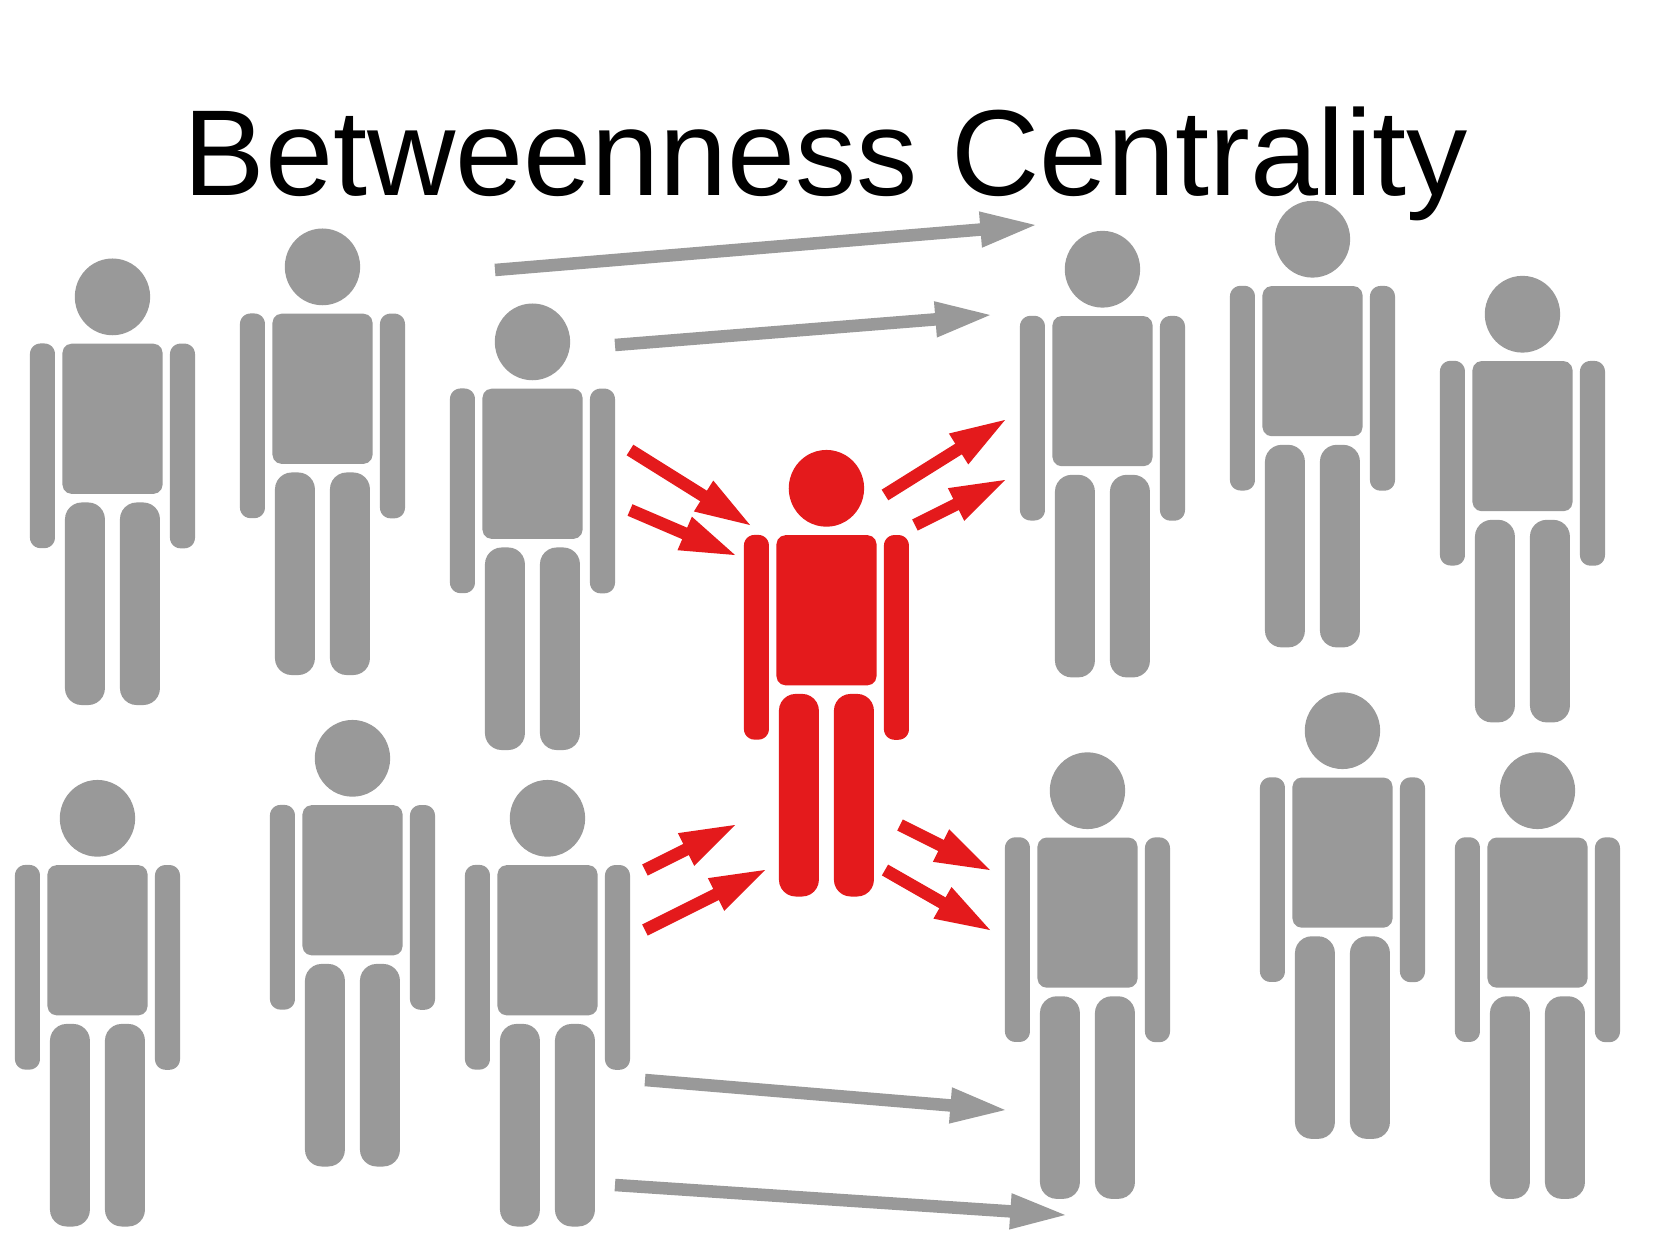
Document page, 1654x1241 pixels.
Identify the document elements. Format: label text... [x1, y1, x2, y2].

text_box [1049, 752, 1126, 830]
text_box [499, 1023, 540, 1227]
text_box [484, 547, 525, 751]
text_box [1474, 519, 1515, 723]
text_box [1019, 315, 1045, 521]
text_box [284, 228, 361, 306]
text_box [119, 502, 160, 706]
text_box [778, 693, 819, 897]
text_box [302, 805, 403, 956]
text_box [314, 719, 391, 797]
text_box [497, 865, 598, 1016]
text_box [104, 1023, 145, 1227]
text_box [1109, 474, 1150, 678]
text_box [1369, 285, 1396, 491]
text_box [239, 313, 265, 519]
text_box [1294, 936, 1335, 1139]
text_box [539, 547, 580, 751]
text_box [743, 534, 769, 740]
text_box [74, 258, 151, 336]
text_box [1264, 444, 1305, 648]
text_box [49, 1023, 90, 1227]
text_box [1004, 837, 1030, 1042]
text_box [359, 963, 400, 1167]
text_box [604, 865, 631, 1070]
text_box [1259, 777, 1285, 982]
text_box [304, 963, 345, 1167]
text_box [14, 864, 40, 1070]
text_box [1579, 360, 1606, 566]
text_box [62, 343, 163, 494]
text_box [379, 313, 406, 519]
text_box [1292, 777, 1393, 928]
text_box [1484, 275, 1561, 353]
text_box [1499, 752, 1576, 830]
text_box [509, 779, 586, 857]
text_box [1054, 474, 1095, 678]
text_box [1037, 837, 1138, 988]
text_box [1274, 200, 1351, 278]
text_box [1594, 837, 1621, 1043]
text_box [1439, 360, 1465, 566]
text_box [1319, 444, 1360, 648]
text_box [1064, 230, 1141, 308]
text_box [1472, 361, 1573, 512]
text_box [883, 535, 909, 740]
text_box [589, 388, 616, 594]
text_box [1489, 996, 1530, 1199]
text_box [1487, 837, 1588, 988]
text_box [329, 472, 370, 676]
text_box [1262, 286, 1363, 437]
text_box [1144, 837, 1171, 1043]
text_box [494, 303, 571, 381]
text_box [776, 535, 877, 686]
text_box [482, 388, 583, 539]
text_box [59, 779, 136, 857]
title Betweenness Centrality [82, 49, 1571, 257]
text_box [1229, 285, 1255, 491]
text_box [1349, 936, 1390, 1139]
text_box [788, 449, 865, 527]
text_box [1399, 777, 1426, 983]
text_box [1159, 315, 1186, 521]
text_box [554, 1023, 595, 1227]
text_box [1544, 996, 1585, 1199]
text_box [154, 865, 181, 1070]
text_box [833, 693, 874, 897]
text_box [1039, 996, 1080, 1199]
text_box [1052, 316, 1153, 467]
text_box [449, 388, 475, 594]
text_box [47, 865, 148, 1016]
text_box [272, 313, 373, 464]
text_box [409, 805, 436, 1010]
text_box [1304, 692, 1381, 770]
text_box [269, 804, 295, 1010]
text_box [1454, 837, 1480, 1042]
text_box [274, 472, 315, 676]
text_box [464, 864, 490, 1070]
text_box [64, 502, 105, 706]
text_box [1529, 519, 1570, 723]
text_box [29, 343, 55, 549]
text_box [169, 343, 196, 549]
text_box [1094, 996, 1135, 1199]
